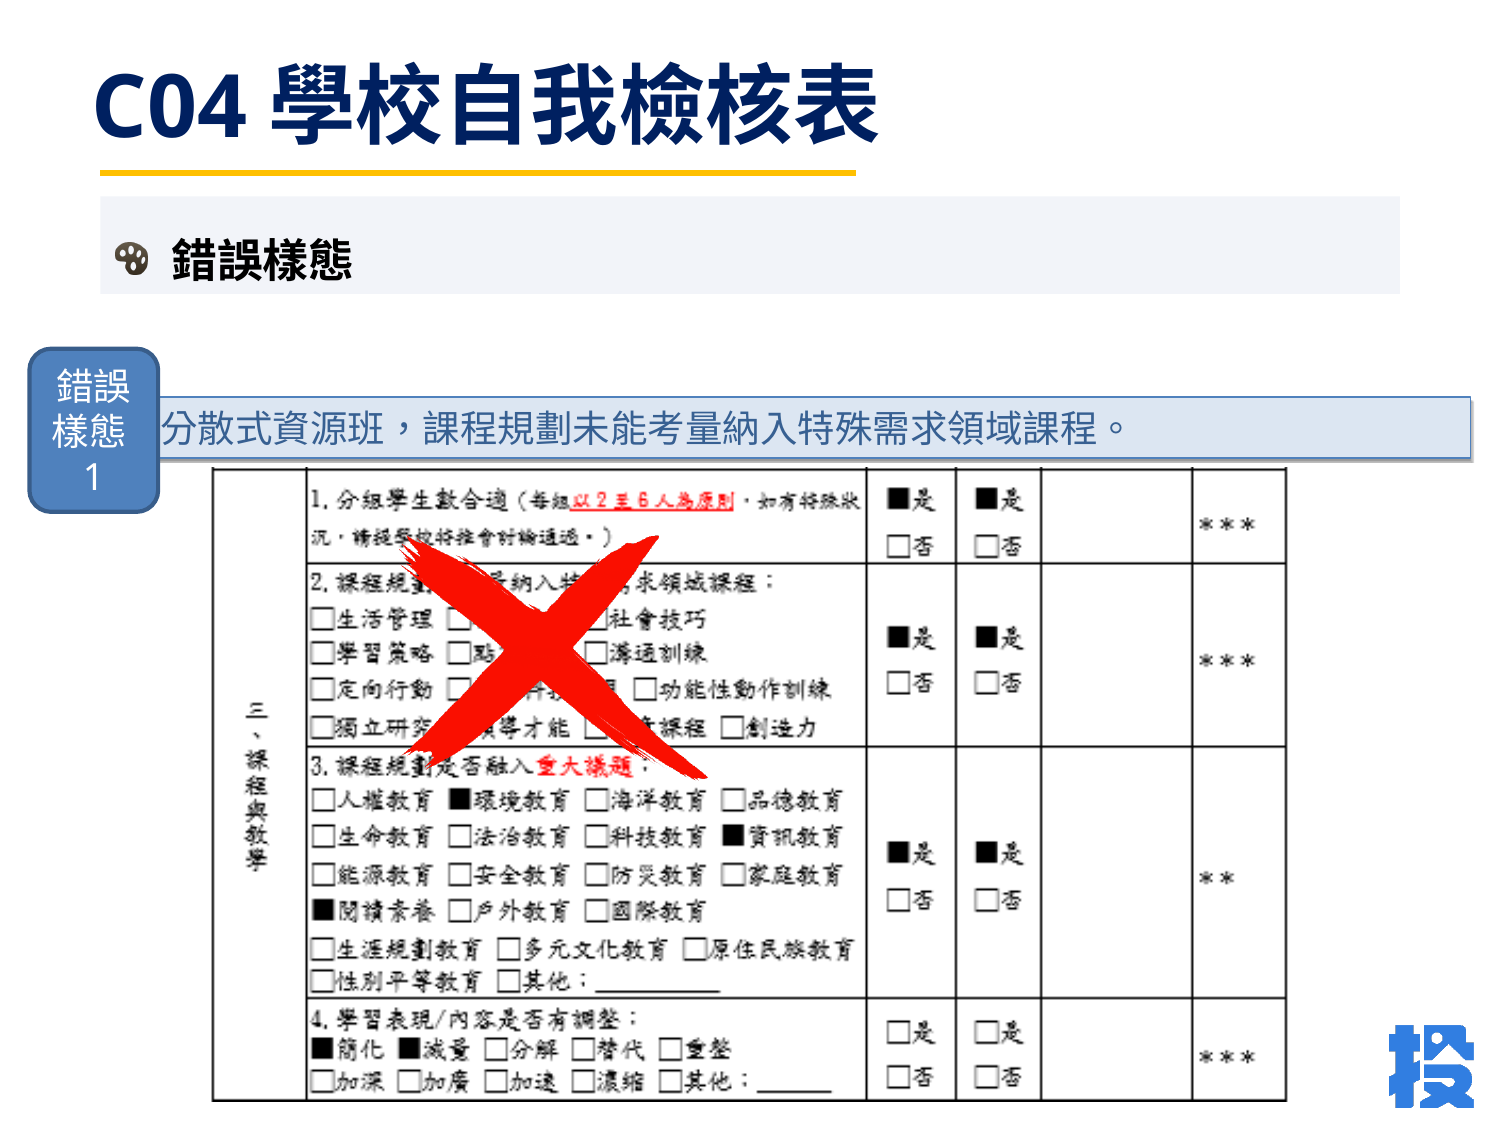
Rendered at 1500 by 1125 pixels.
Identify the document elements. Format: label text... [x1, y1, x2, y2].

text_box 錯誤樣態1 [29, 348, 159, 512]
text_box 分散式資源班，課程規劃未能考量納入特殊需求領域課程。 [159, 397, 1471, 458]
text_box 錯誤樣態 [100, 196, 1400, 285]
text_box C04學校自我檢核表 [76, 42, 890, 164]
picture [1362, 997, 1500, 1125]
picture [206, 468, 1294, 1102]
